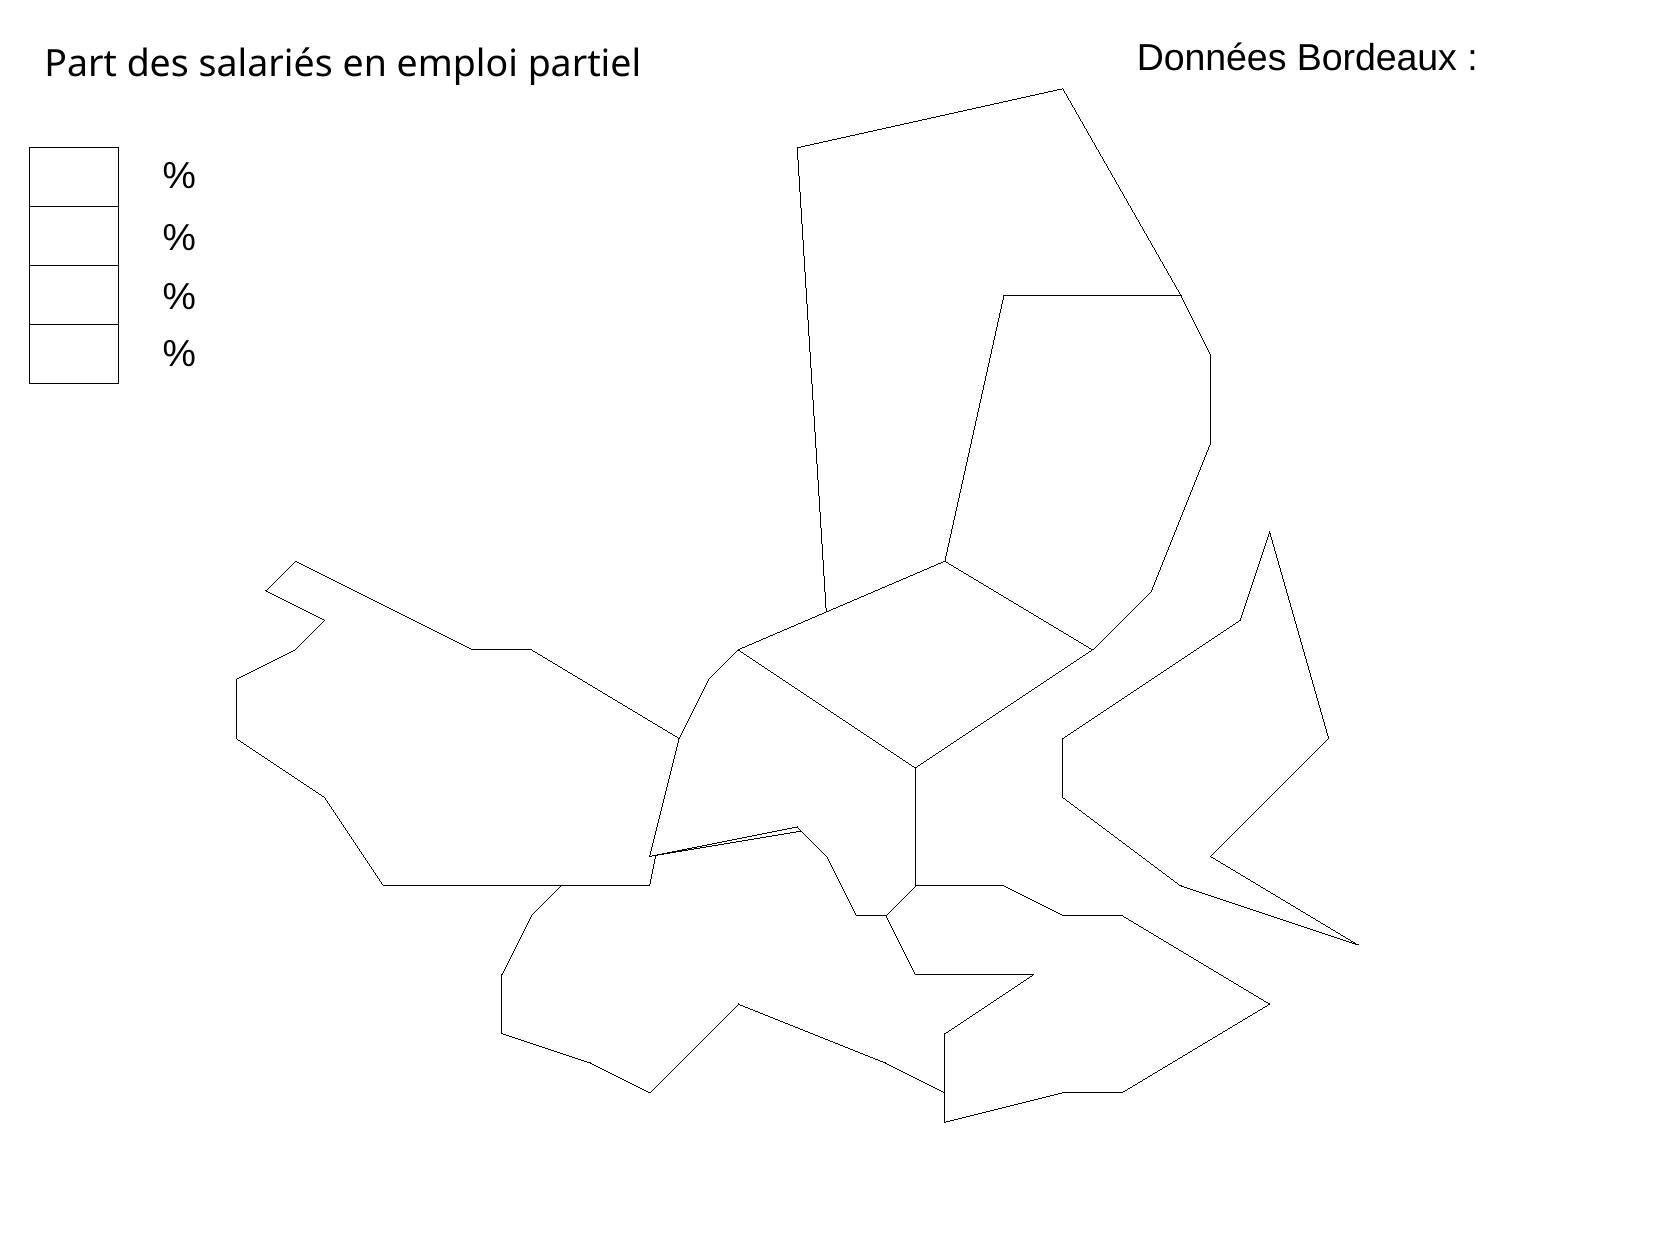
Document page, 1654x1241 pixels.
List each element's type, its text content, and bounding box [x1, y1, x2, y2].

text_box [236, 88, 1270, 1123]
text_box [1062, 531, 1359, 945]
text_box % [147, 324, 473, 382]
text_box % [147, 147, 414, 205]
text_box Données Bordeaux : [1122, 29, 1625, 87]
text_box % [147, 267, 443, 324]
text_box % [147, 208, 414, 266]
text_box Part des salariés en emploi partiel [29, 29, 739, 97]
text_box [29, 147, 119, 384]
